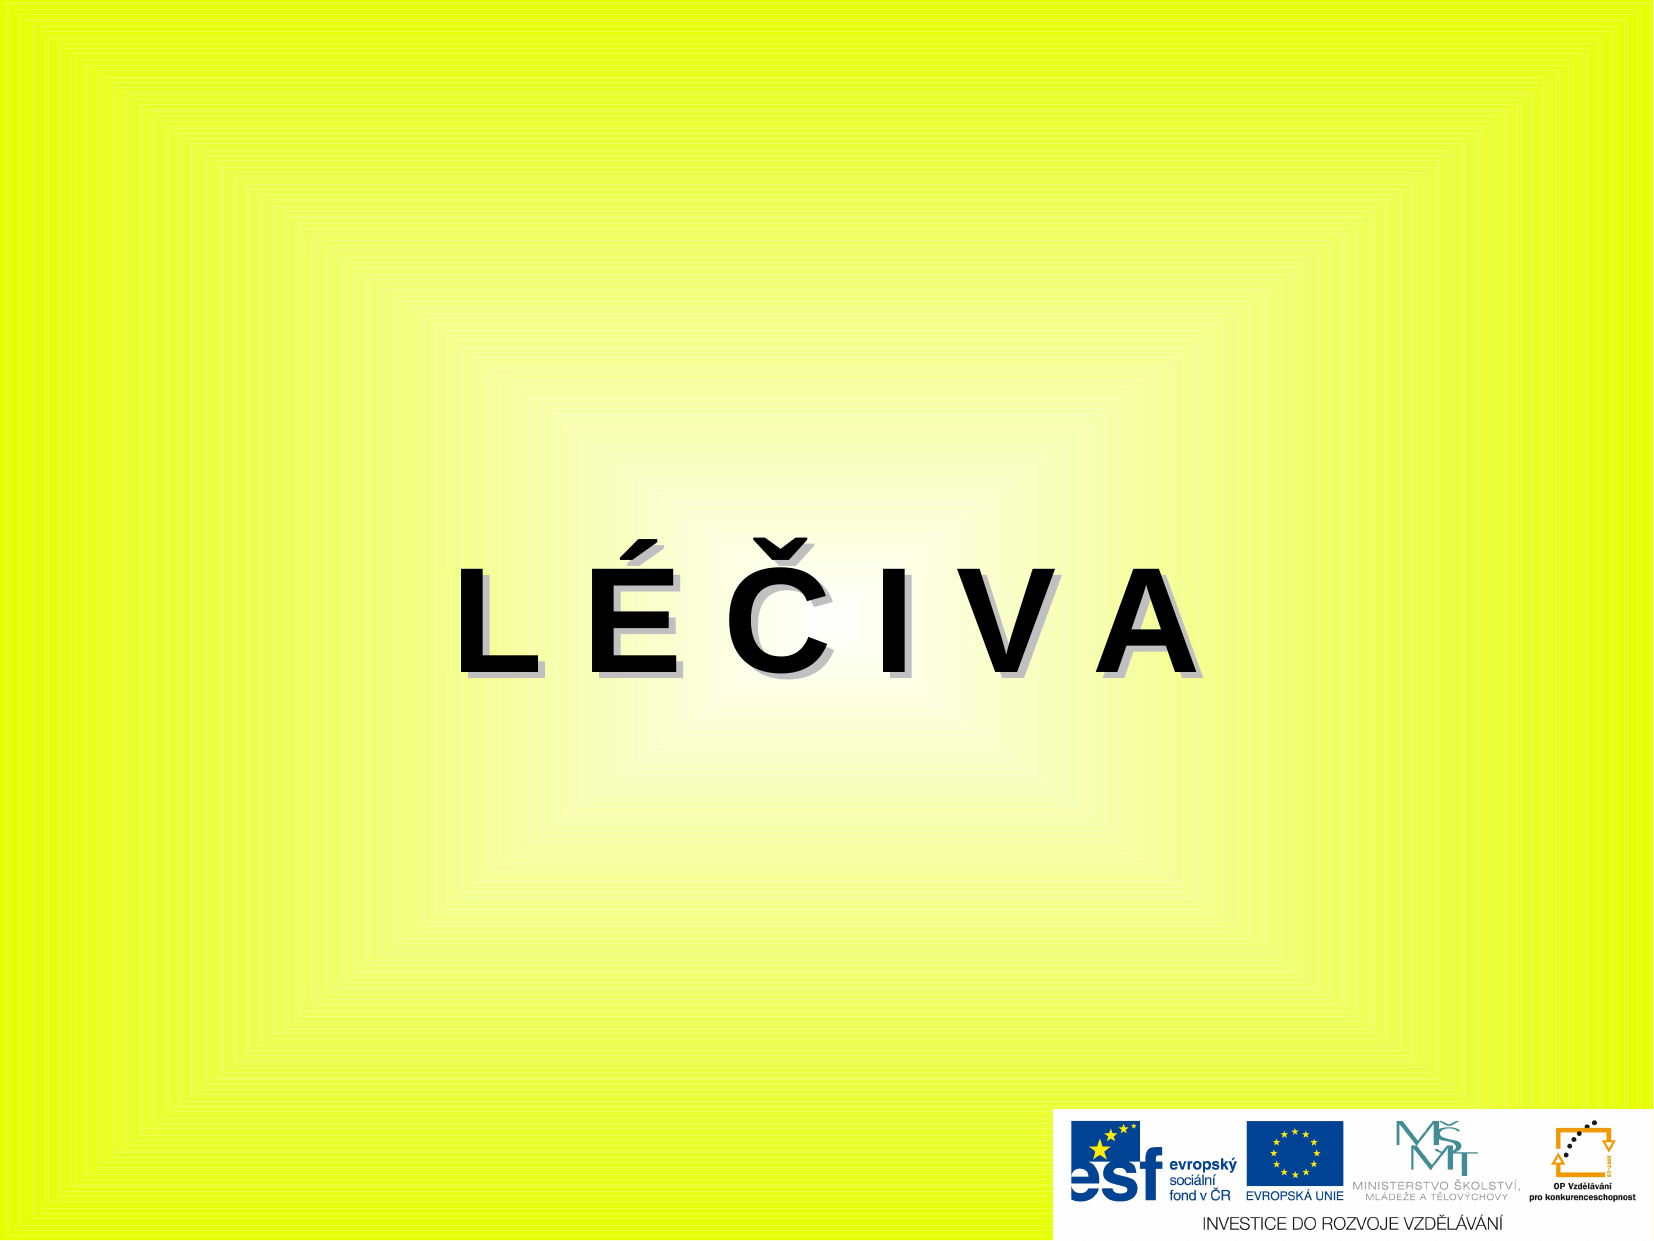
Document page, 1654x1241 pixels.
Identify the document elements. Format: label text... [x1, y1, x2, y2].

subtitle L É Č I V A [82, 210, 1571, 1030]
picture [1053, 1109, 1654, 1241]
